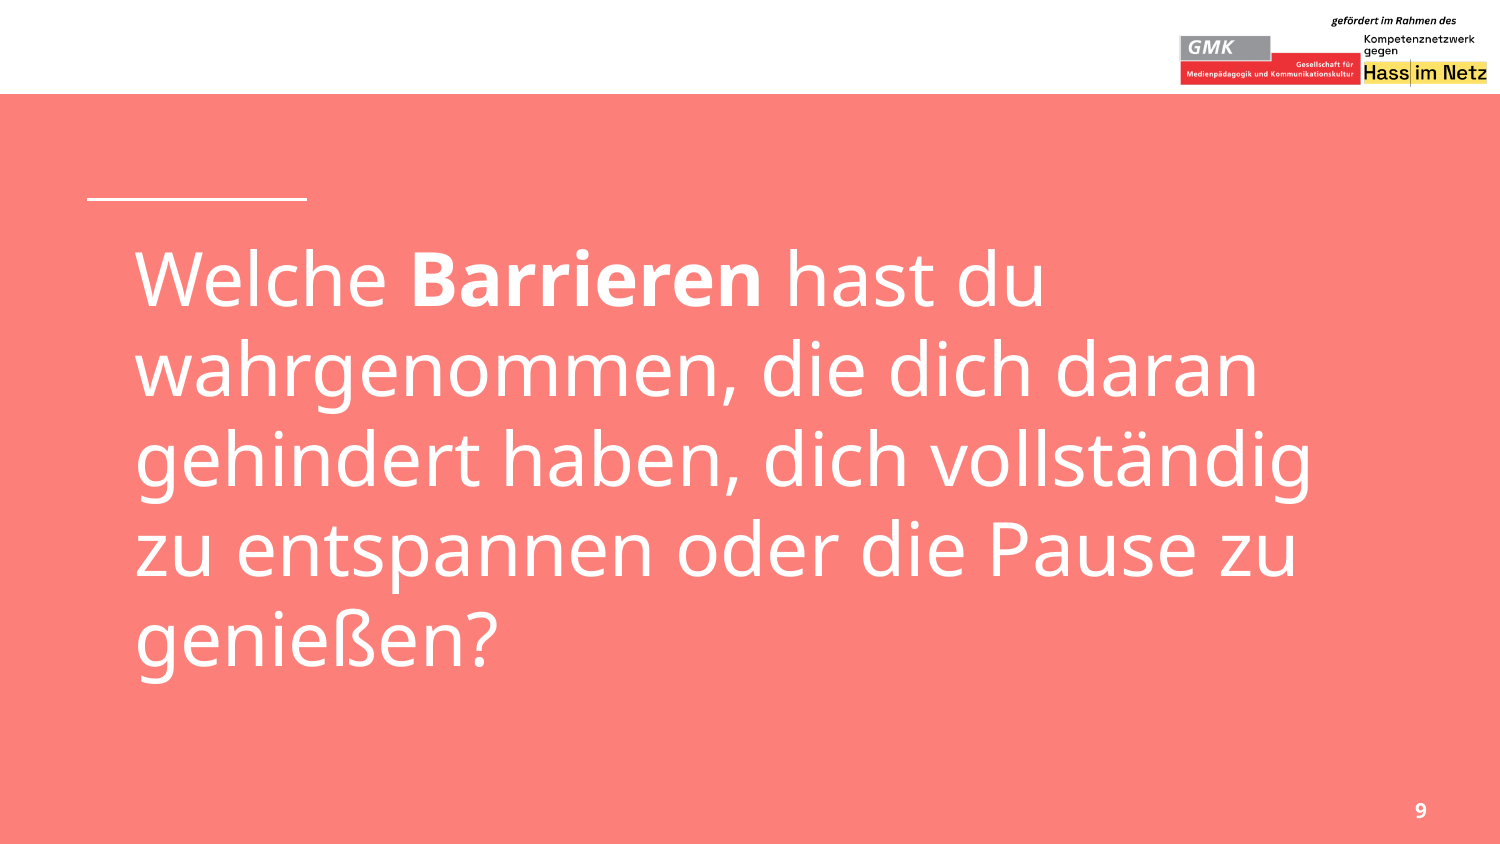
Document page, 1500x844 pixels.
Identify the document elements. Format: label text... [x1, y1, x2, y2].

title Welche Barrieren hast du wahrgenommen, die dich daran gehindert haben, dich vollständig zu entspannen oder die Pause zu genießen? [119, 216, 1381, 466]
text_box 9 [1400, 779, 1491, 844]
